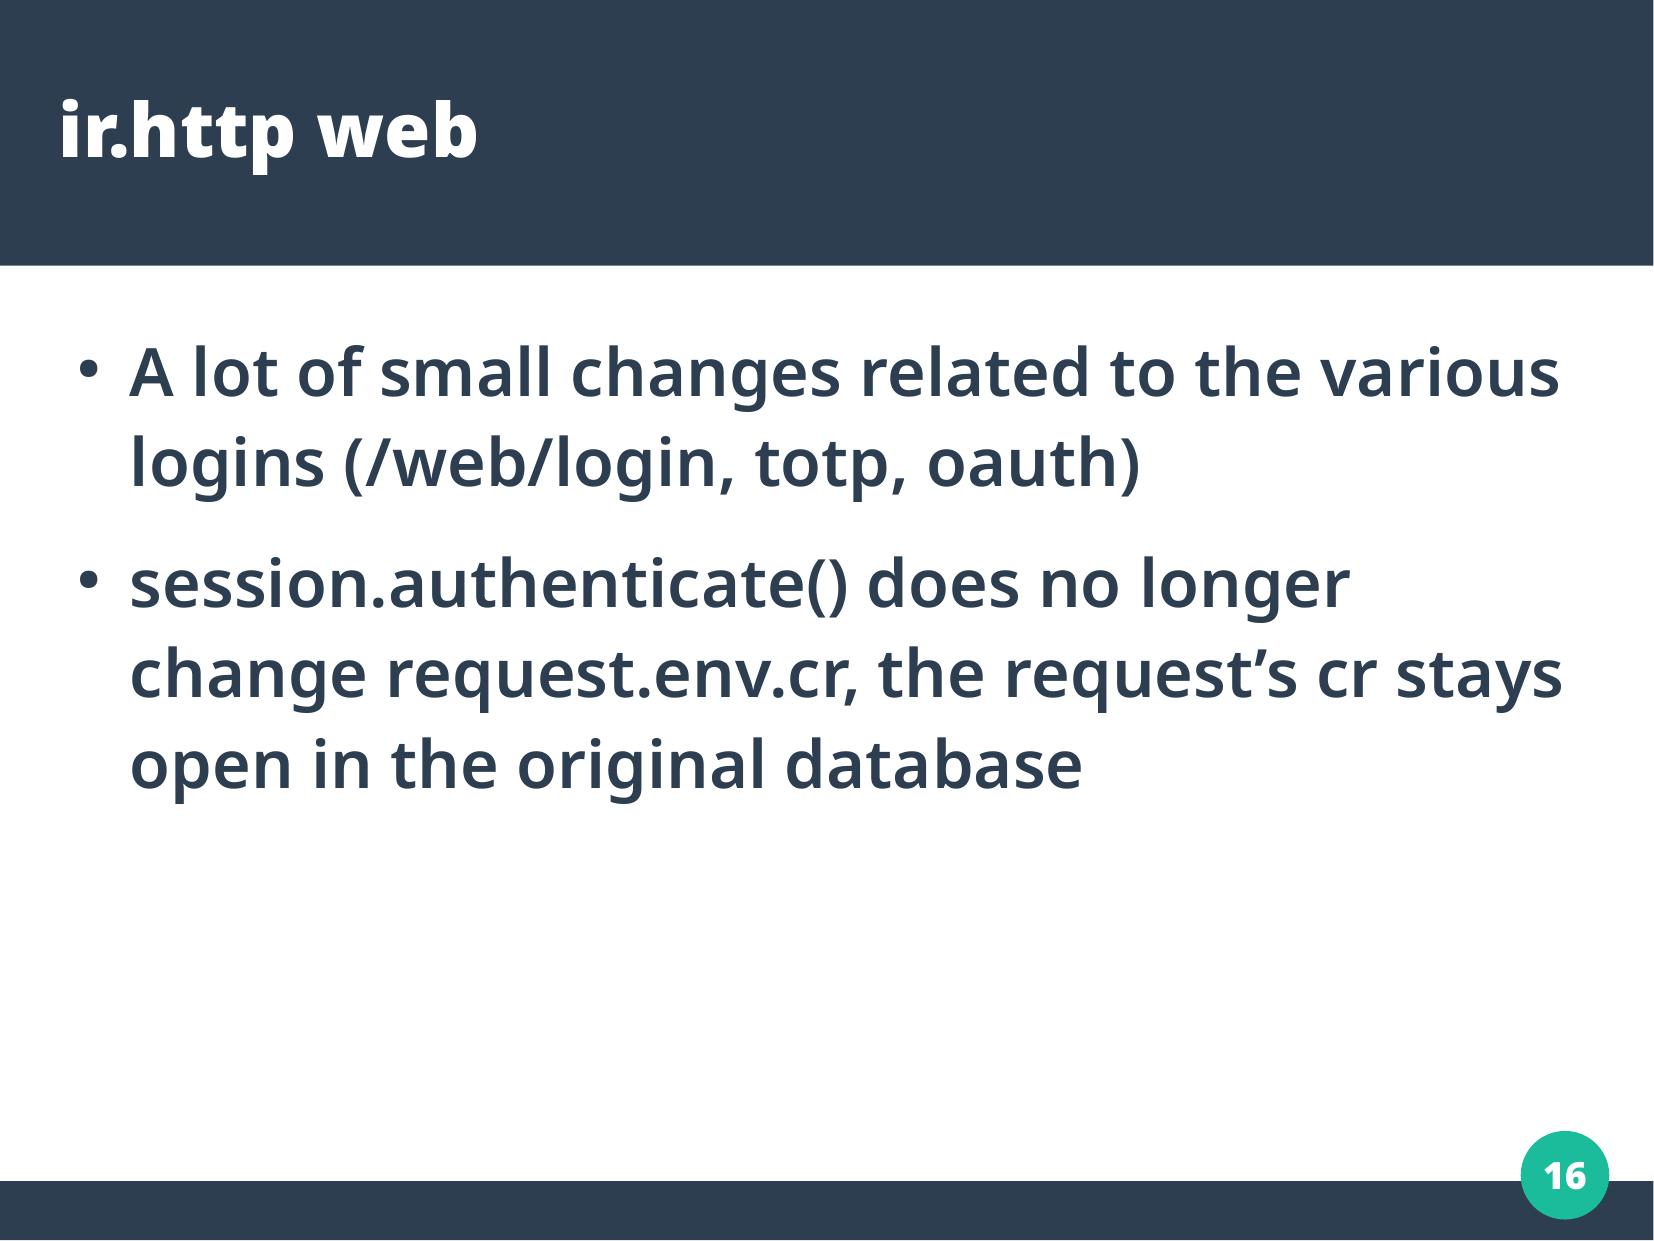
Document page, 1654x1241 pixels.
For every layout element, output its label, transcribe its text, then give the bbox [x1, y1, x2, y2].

title ir.http web [59, 49, 1595, 207]
list A lot of small changes related to the various logins (/web/login, totp, oauth) session.authenticate() does no longer change request.env.cr, the request’s cr stays open in the original database [59, 324, 1595, 1152]
